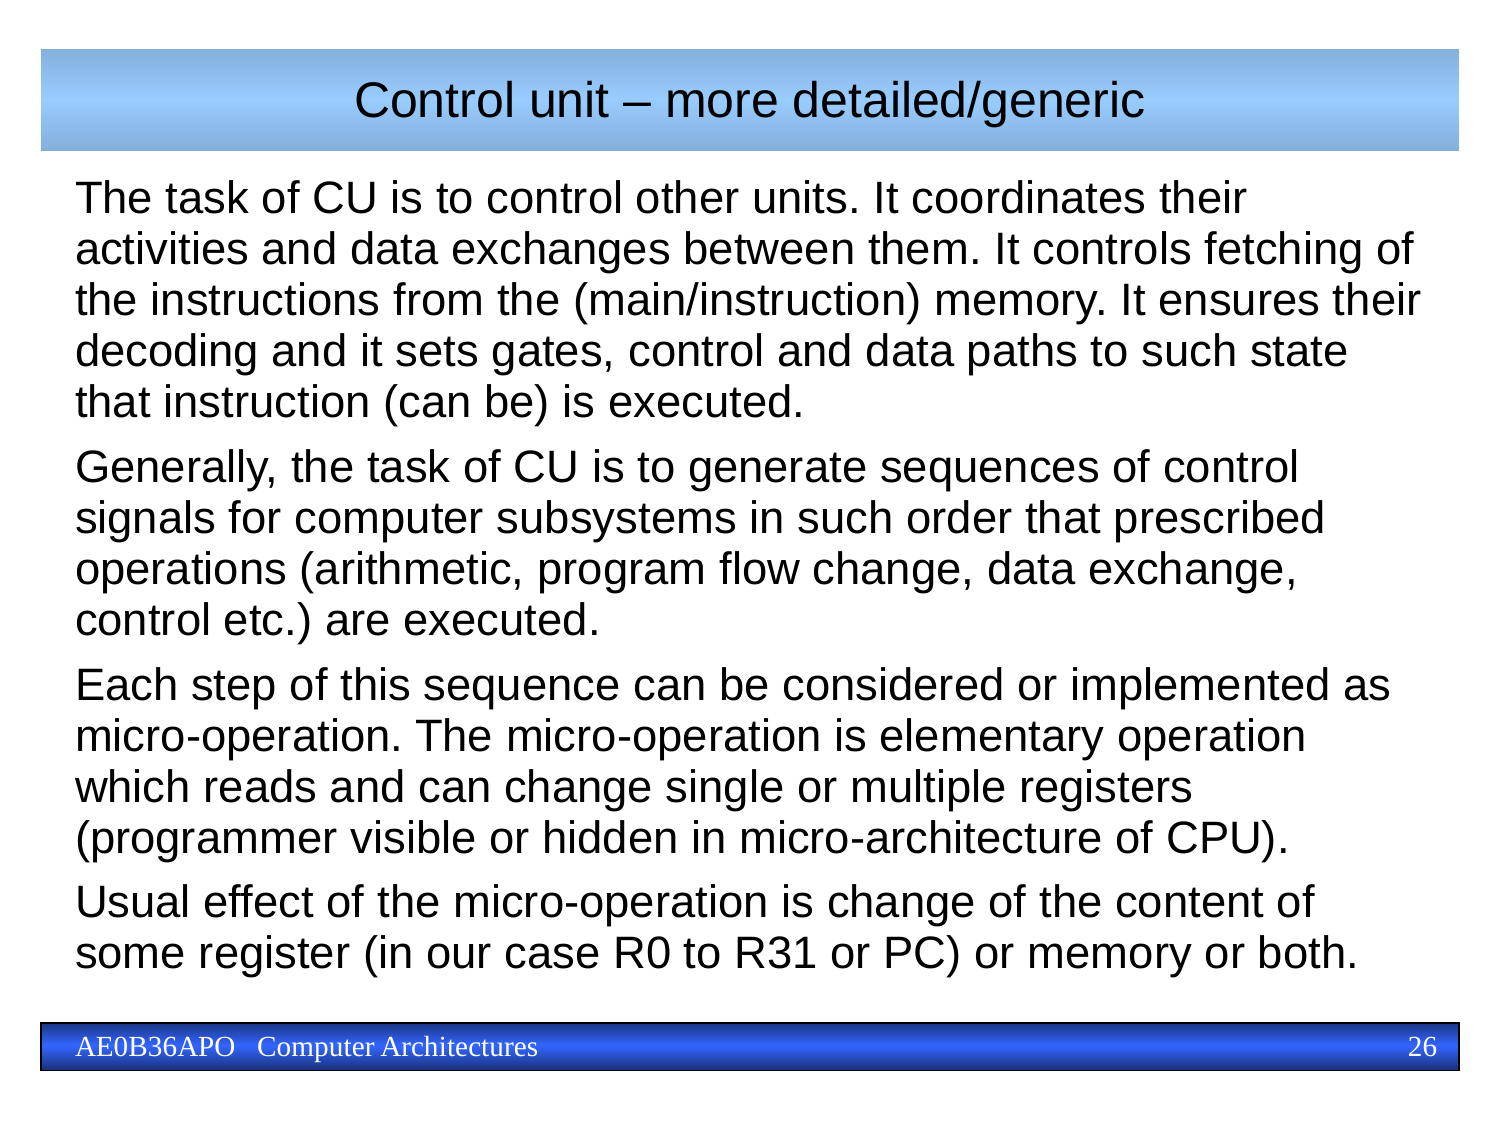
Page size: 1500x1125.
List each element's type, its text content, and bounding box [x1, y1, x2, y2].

list The task of CU is to control other units. It coordinates their activities and data exchanges between them. It controls fetching of the instructions from the (main/instruction) memory. It ensures their decoding and it sets gates, control and data paths to such state that instruction (can be) is executed. Generally, the task of CU is to generate sequences of control signals for computer subsystems in such order that prescribed operations (arithmetic, program flow change, data exchange, control etc.) are executed. Each step of this sequence can be considered or implemented as micro-operation. The micro-operation is elementary operation which reads and can change single or multiple registers (programmer visible or hidden in micro-architecture of CPU). Usual effect of the micro-operation is change of the content of some register (in our case R0 to R31 or PC) or memory or both. [75, 172, 1426, 988]
title Control unit – more detailed/generic [41, 49, 1459, 151]
